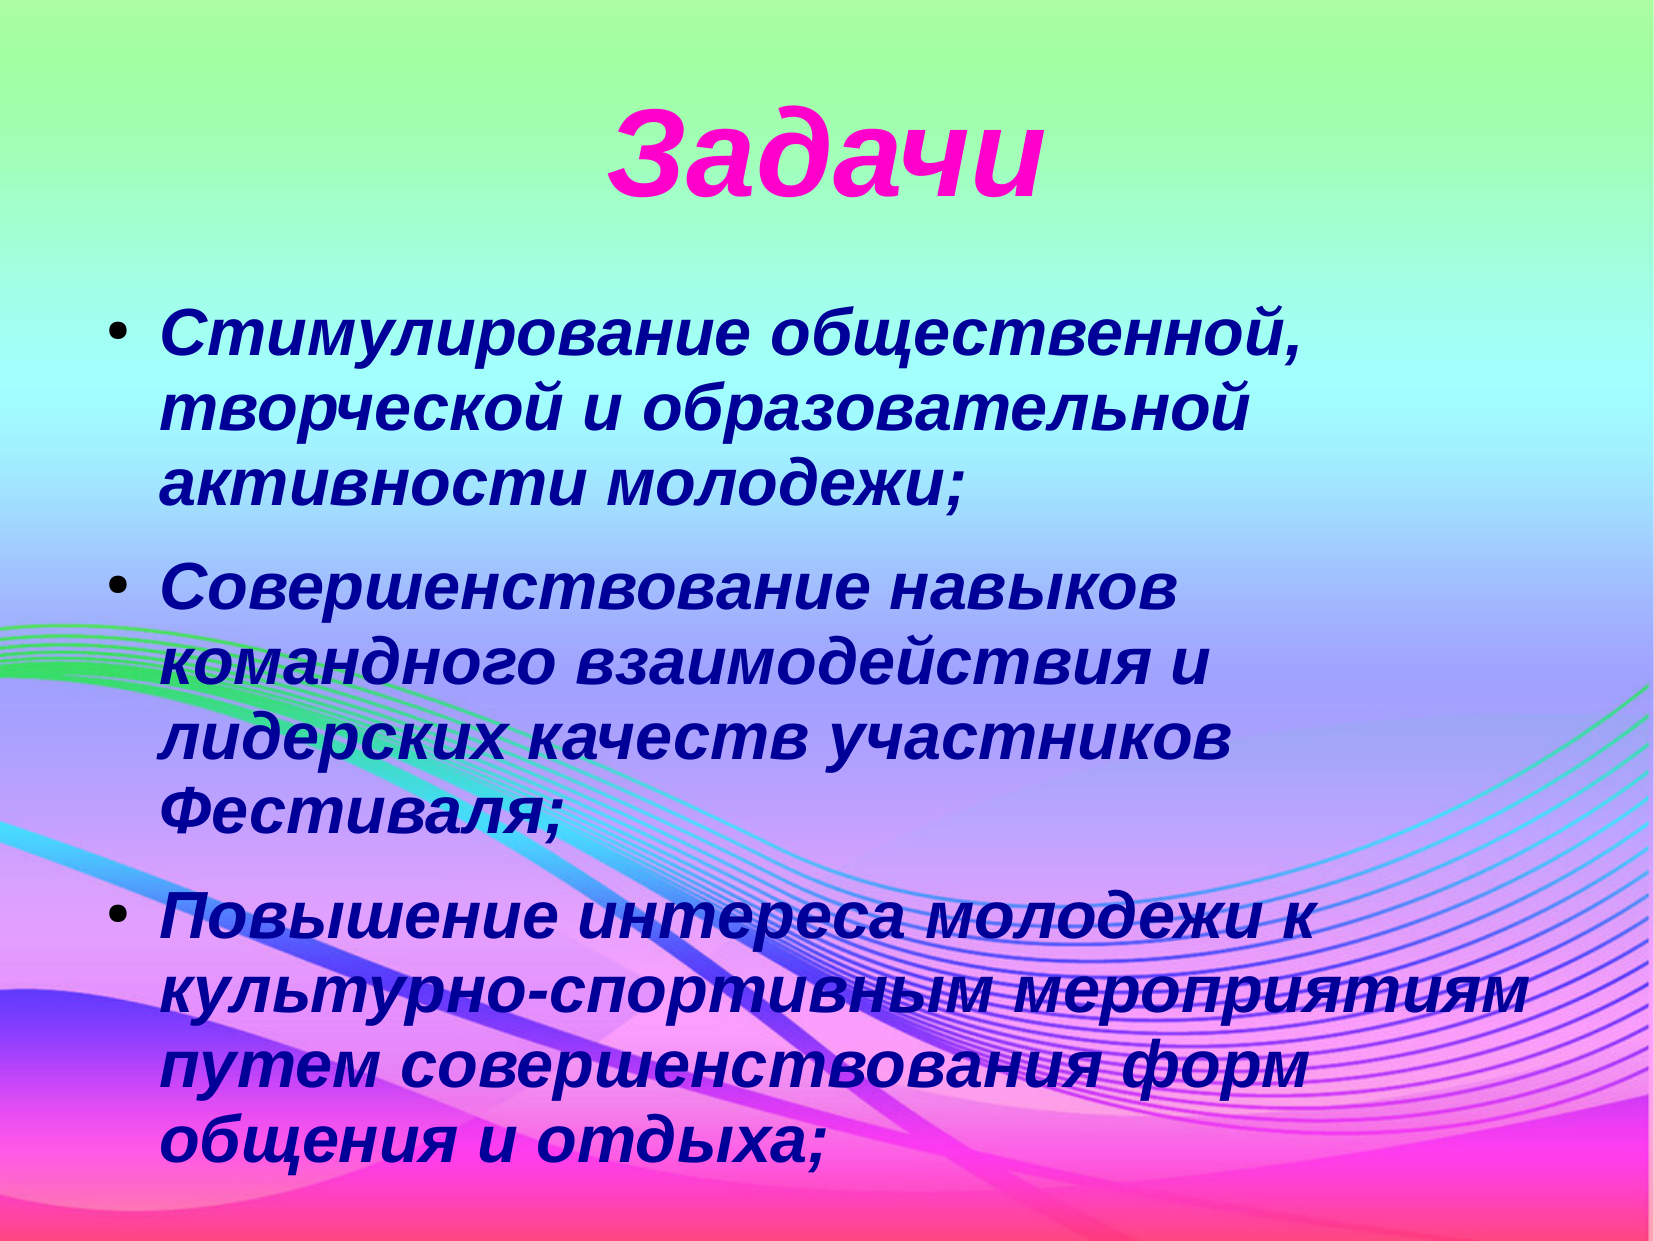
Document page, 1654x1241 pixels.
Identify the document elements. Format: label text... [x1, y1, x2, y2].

picture [0, 0, 1654, 1241]
title Задачи [82, 49, 1571, 257]
list Стимулирование общественной, творческой и образовательной активности молодежи; Совершенствование навыков командного взаимодействия и лидерских качеств участников Фестиваля; Повышение интереса молодежи к культурно-спортивным мероприятиям путем совершенствования форм общения и отдыха; [88, 295, 1577, 1177]
